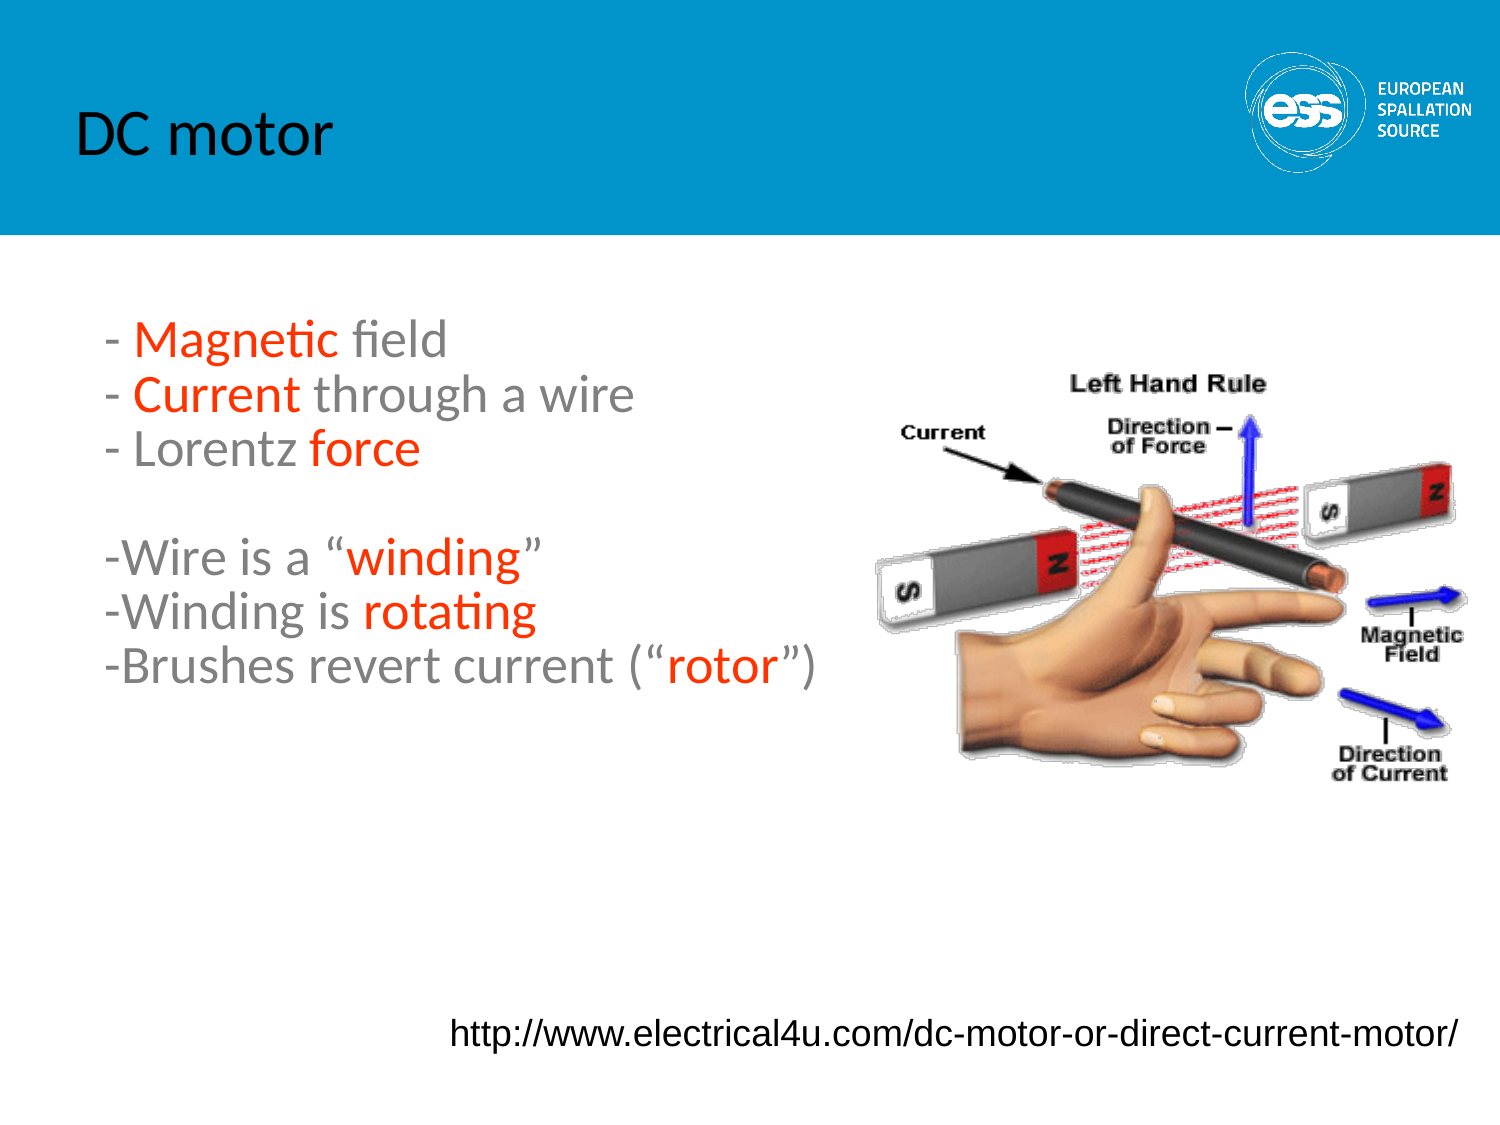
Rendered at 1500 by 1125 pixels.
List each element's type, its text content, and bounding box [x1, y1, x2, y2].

picture [1398, 109, 1406, 115]
picture [1454, 83, 1458, 94]
picture [1436, 104, 1444, 115]
picture [1400, 83, 1407, 94]
picture [1418, 104, 1423, 115]
picture [1422, 125, 1428, 134]
text_box - Magnetic field - Current through a wire - Lorentz force -Wire is a “winding” -Winding is rotating -Brushes revert current (“rotor”) [90, 309, 856, 947]
picture [1423, 83, 1430, 94]
picture [1379, 83, 1385, 94]
picture [1389, 104, 1393, 115]
picture [1443, 86, 1450, 93]
picture [868, 366, 1474, 790]
title DC motor [75, 45, 1247, 233]
picture [1264, 94, 1342, 127]
text_box http://www.electrical4u.com/dc-motor-or-direct-current-motor/ [434, 1005, 1478, 1063]
picture [1432, 125, 1438, 136]
picture [1409, 104, 1415, 115]
